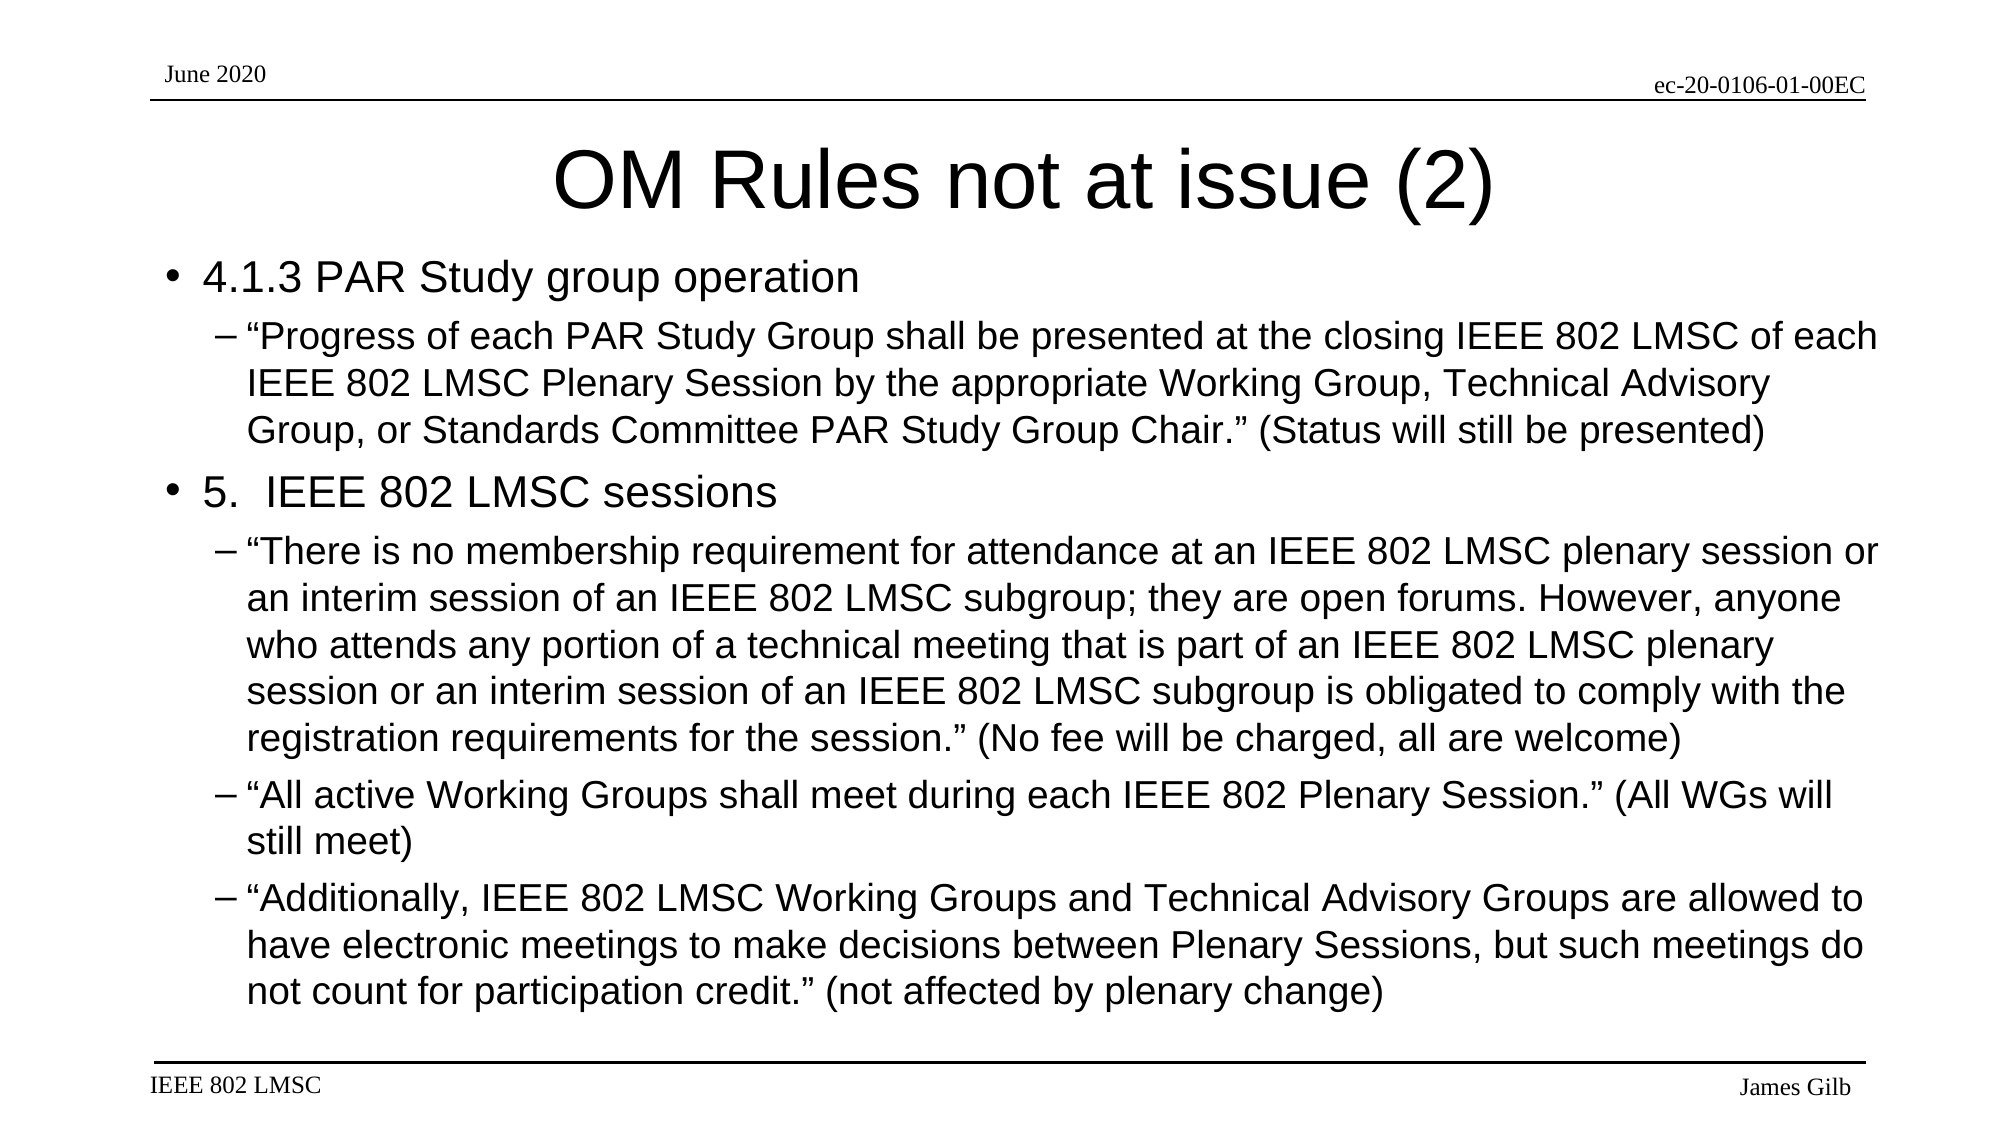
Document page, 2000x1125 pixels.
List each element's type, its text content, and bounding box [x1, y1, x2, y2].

list 4.1.3 PAR Study group operation “Progress of each PAR Study Group shall be presented at the closing IEEE 802 LMSC of each IEEE 802 LMSC Plenary Session by the appropriate Working Group, Technical Advisory Group, or Standards Committee PAR Study Group Chair.” (Status will still be presented) 5. IEEE 802 LMSC sessions “There is no membership requirement for attendance at an IEEE 802 LMSC plenary session or an interim session of an IEEE 802 LMSC subgroup; they are open forums. However, anyone who attends any portion of a technical meeting that is part of an IEEE 802 LMSC plenary session or an interim session of an IEEE 802 LMSC subgroup is obligated to comply with the registration requirements for the session.” (No fee will be charged, all are welcome) “All active Working Groups shall meet during each IEEE 802 Plenary Session.” (All WGs will still meet) “Additionally, IEEE 802 LMSC Working Groups and Technical Advisory Groups are allowed to have electronic meetings to make decisions between Plenary Sessions, but such meetings do not count for participation credit.” (not affected by plenary change) [149, 239, 1900, 1051]
title OM Rules not at issue (2) [149, 112, 1900, 238]
